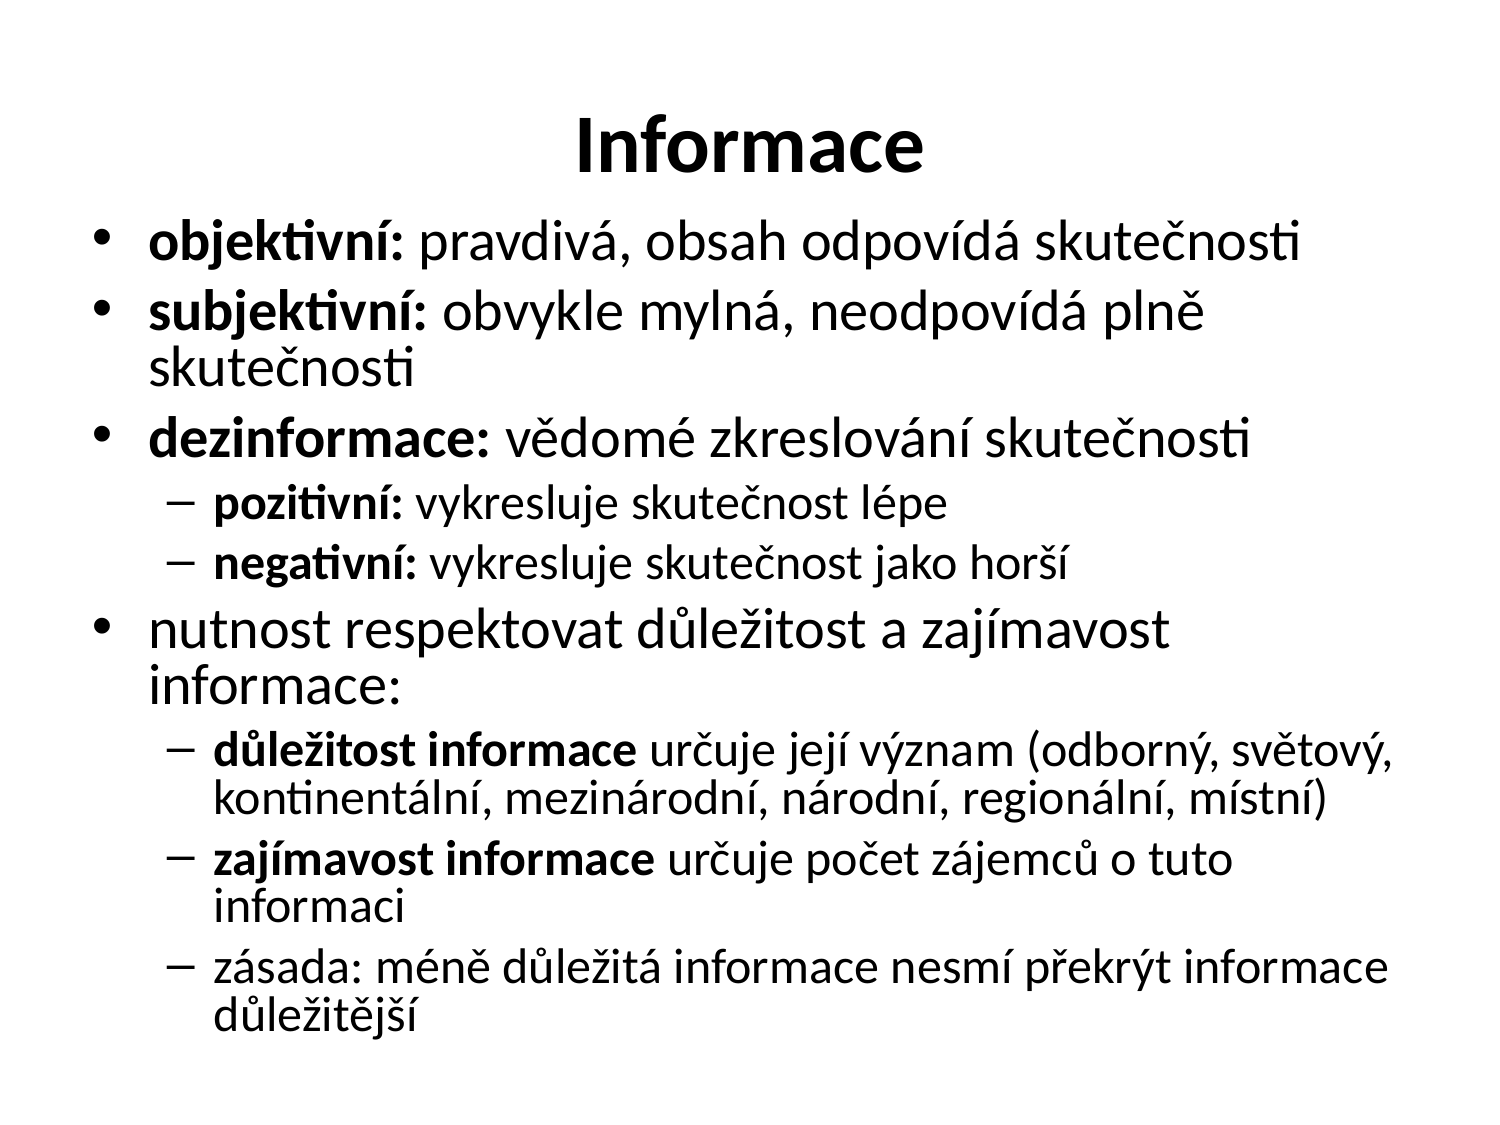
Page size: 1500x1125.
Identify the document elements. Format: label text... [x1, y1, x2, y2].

title Informace [75, 45, 1426, 233]
list objektivní: pravdivá, obsah odpovídá skutečnosti subjektivní: obvykle mylná, neodpovídá plně skutečnosti dezinformace: vědomé zkreslování skutečnosti pozitivní: vykresluje skutečnost lépe negativní: vykresluje skutečnost jako horší nutnost respektovat důležitost a zajímavost informace: důležitost informace určuje její význam (odborný, světový, kontinentální, mezinárodní, národní, regionální, místní) zajímavost informace určuje počet zájemců o tuto informaci zásada: méně důležitá informace nesmí překrýt informace důležitější [76, 208, 1427, 1109]
